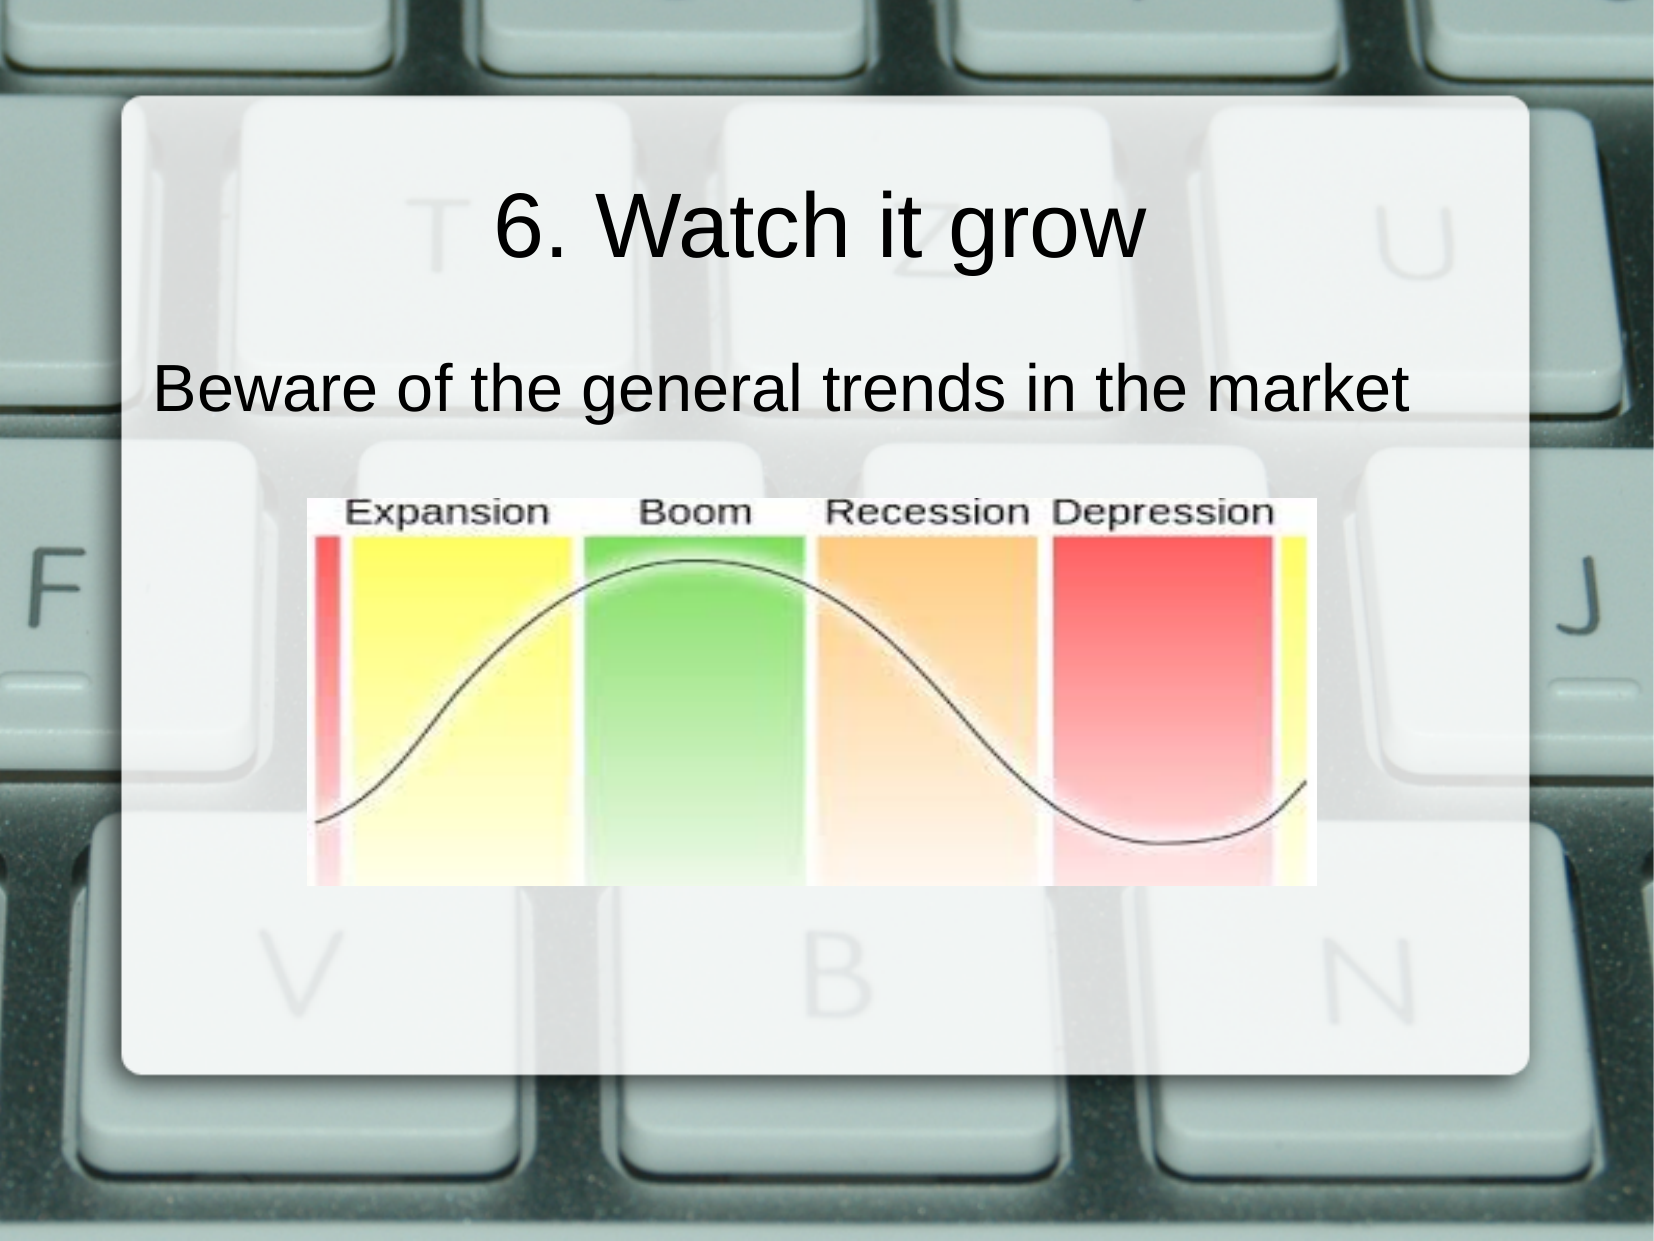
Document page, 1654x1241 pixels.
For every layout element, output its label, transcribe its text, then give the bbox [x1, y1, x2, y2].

picture [307, 498, 1317, 886]
list Beware of the general trends in the market [152, 344, 1534, 1127]
title 6. Watch it grow [135, 117, 1506, 325]
